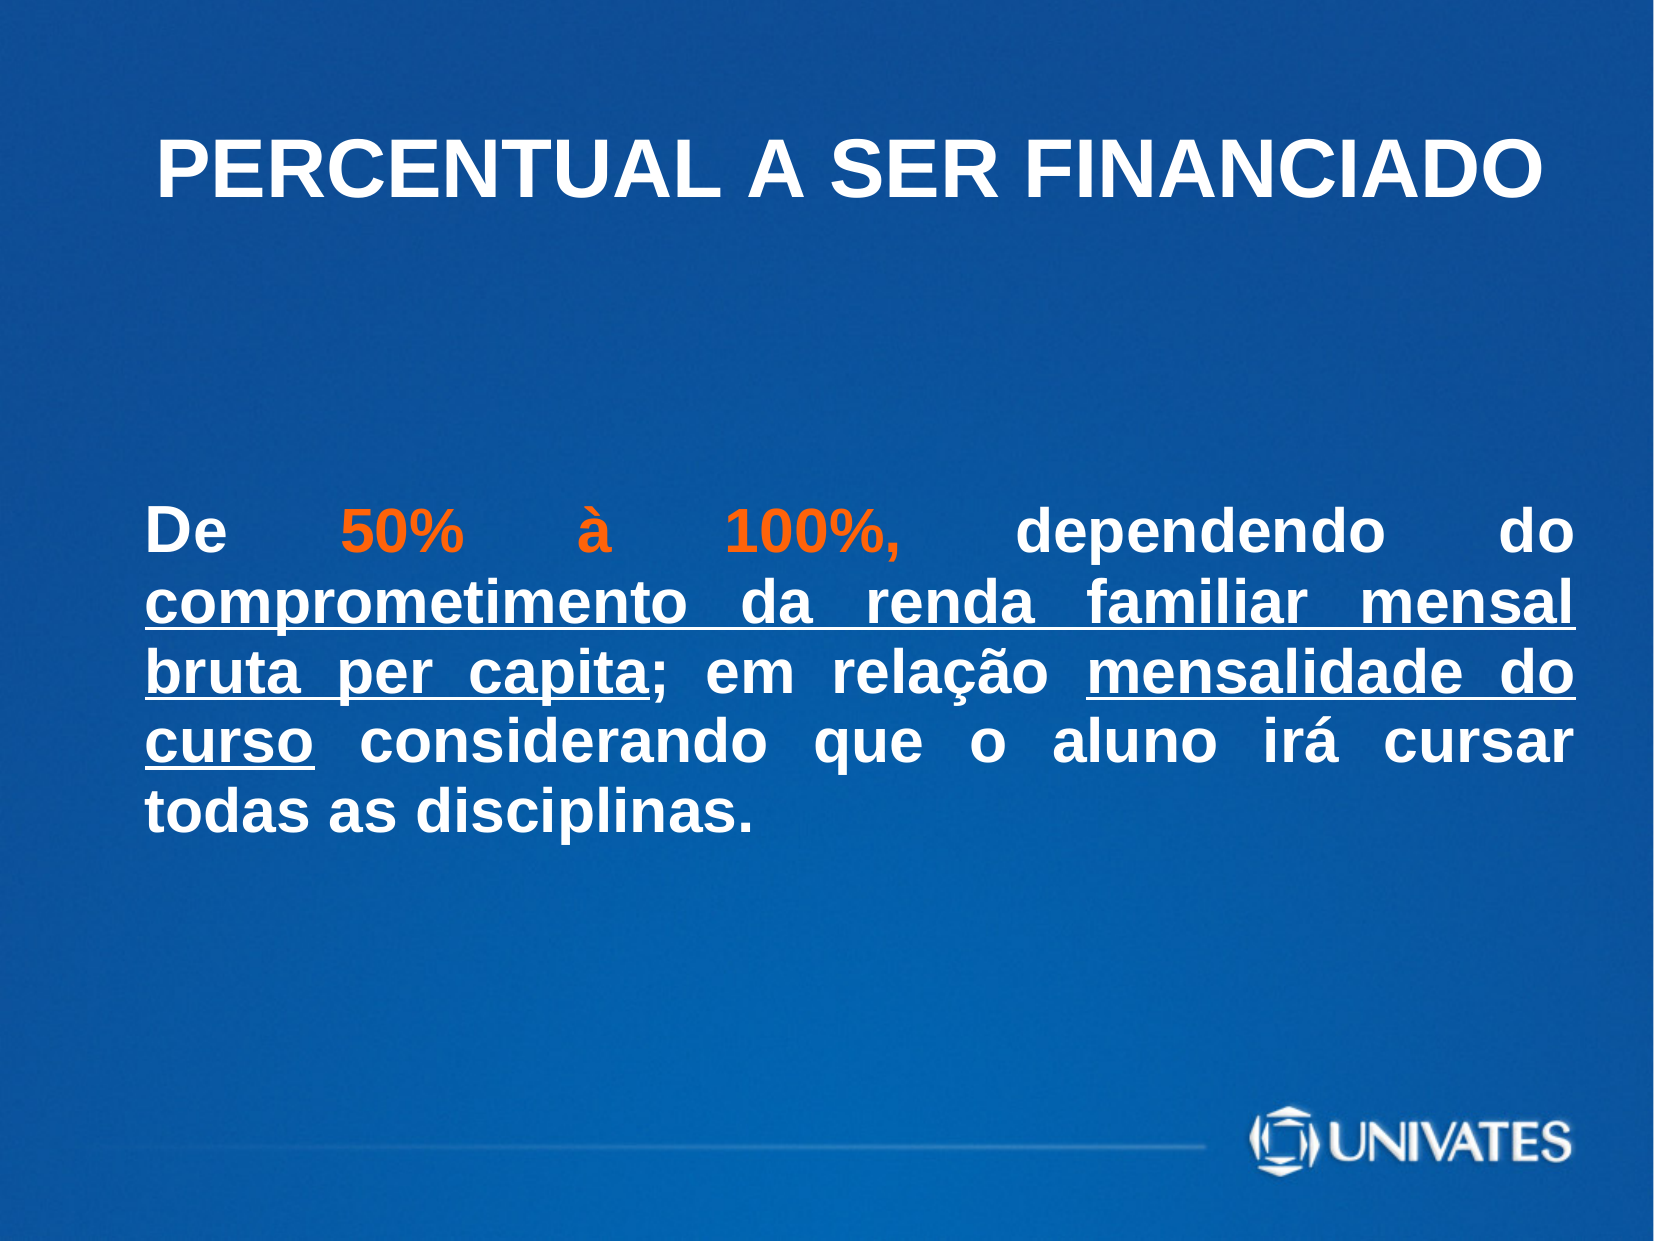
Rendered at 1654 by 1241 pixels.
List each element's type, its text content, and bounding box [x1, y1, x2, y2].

picture [0, 0, 1654, 1241]
title PERCENTUAL A SER FINANCIADO [106, 73, 1595, 266]
subtitle De 50% à 100%, dependendo do comprometimento da renda familiar mensal bruta per capita; em relação mensalidade do curso considerando que o aluno irá cursar todas as disciplinas. [88, 372, 1577, 1182]
